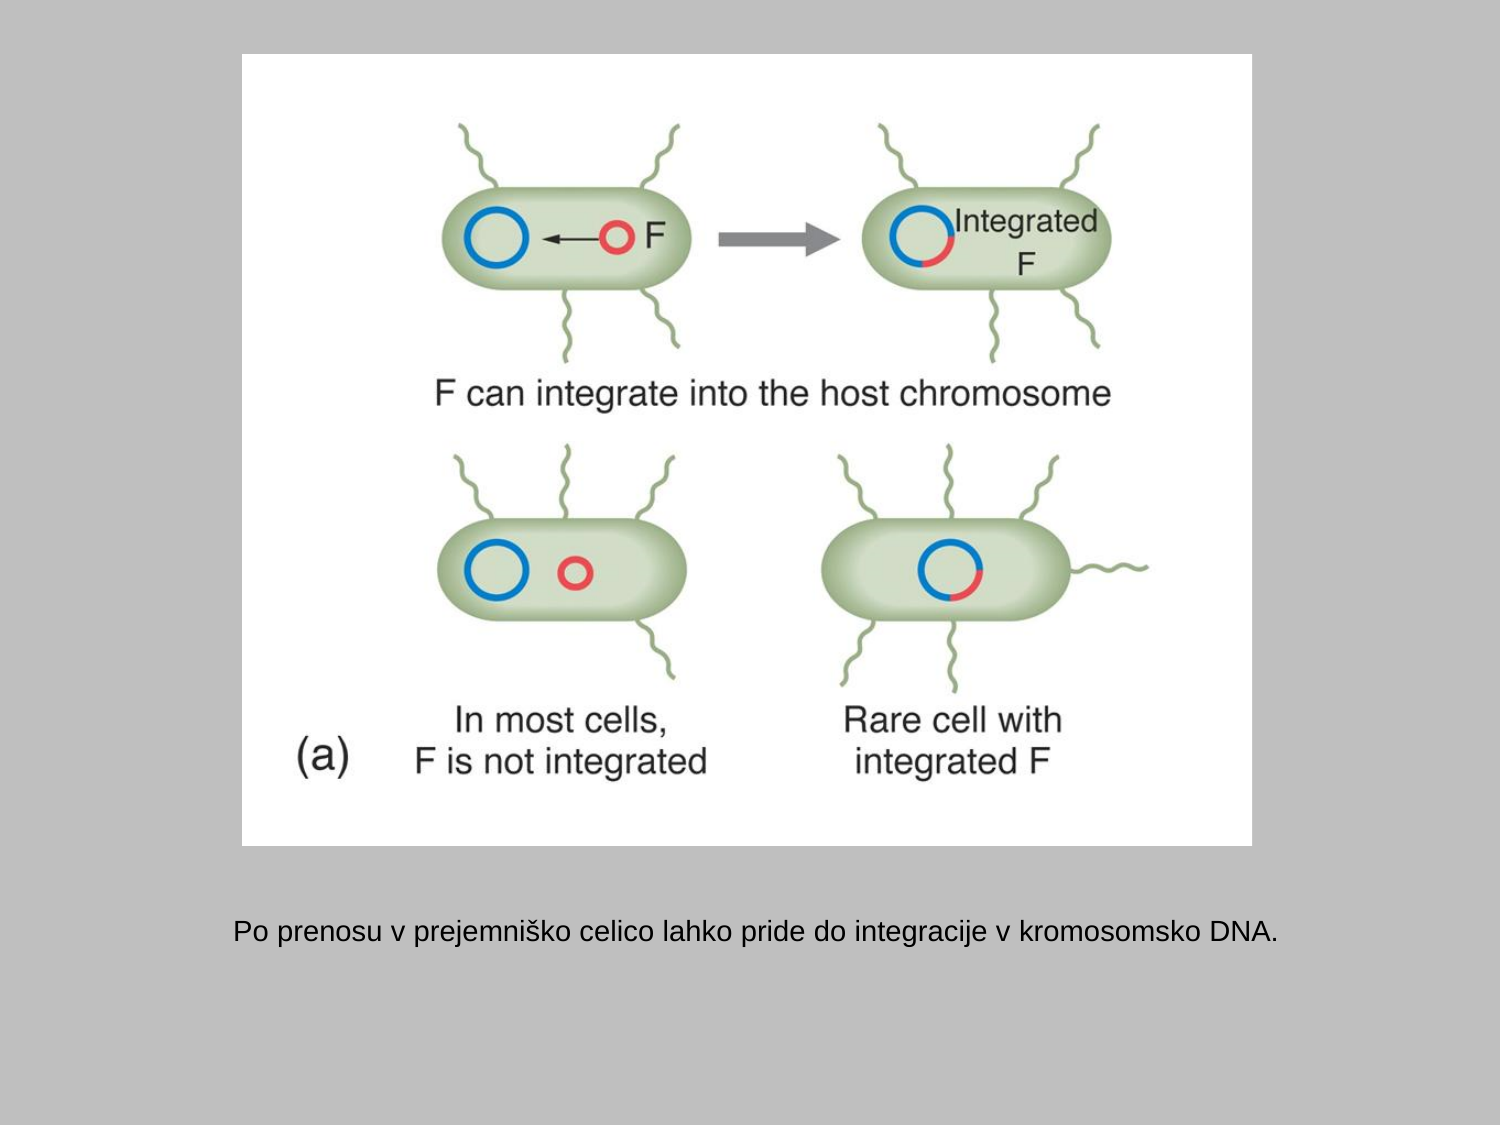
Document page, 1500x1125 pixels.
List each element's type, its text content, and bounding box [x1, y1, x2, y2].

text_box Po prenosu v prejemniško celico lahko pride do integracije v kromosomsko DNA. [218, 904, 1306, 955]
picture [242, 54, 1253, 847]
